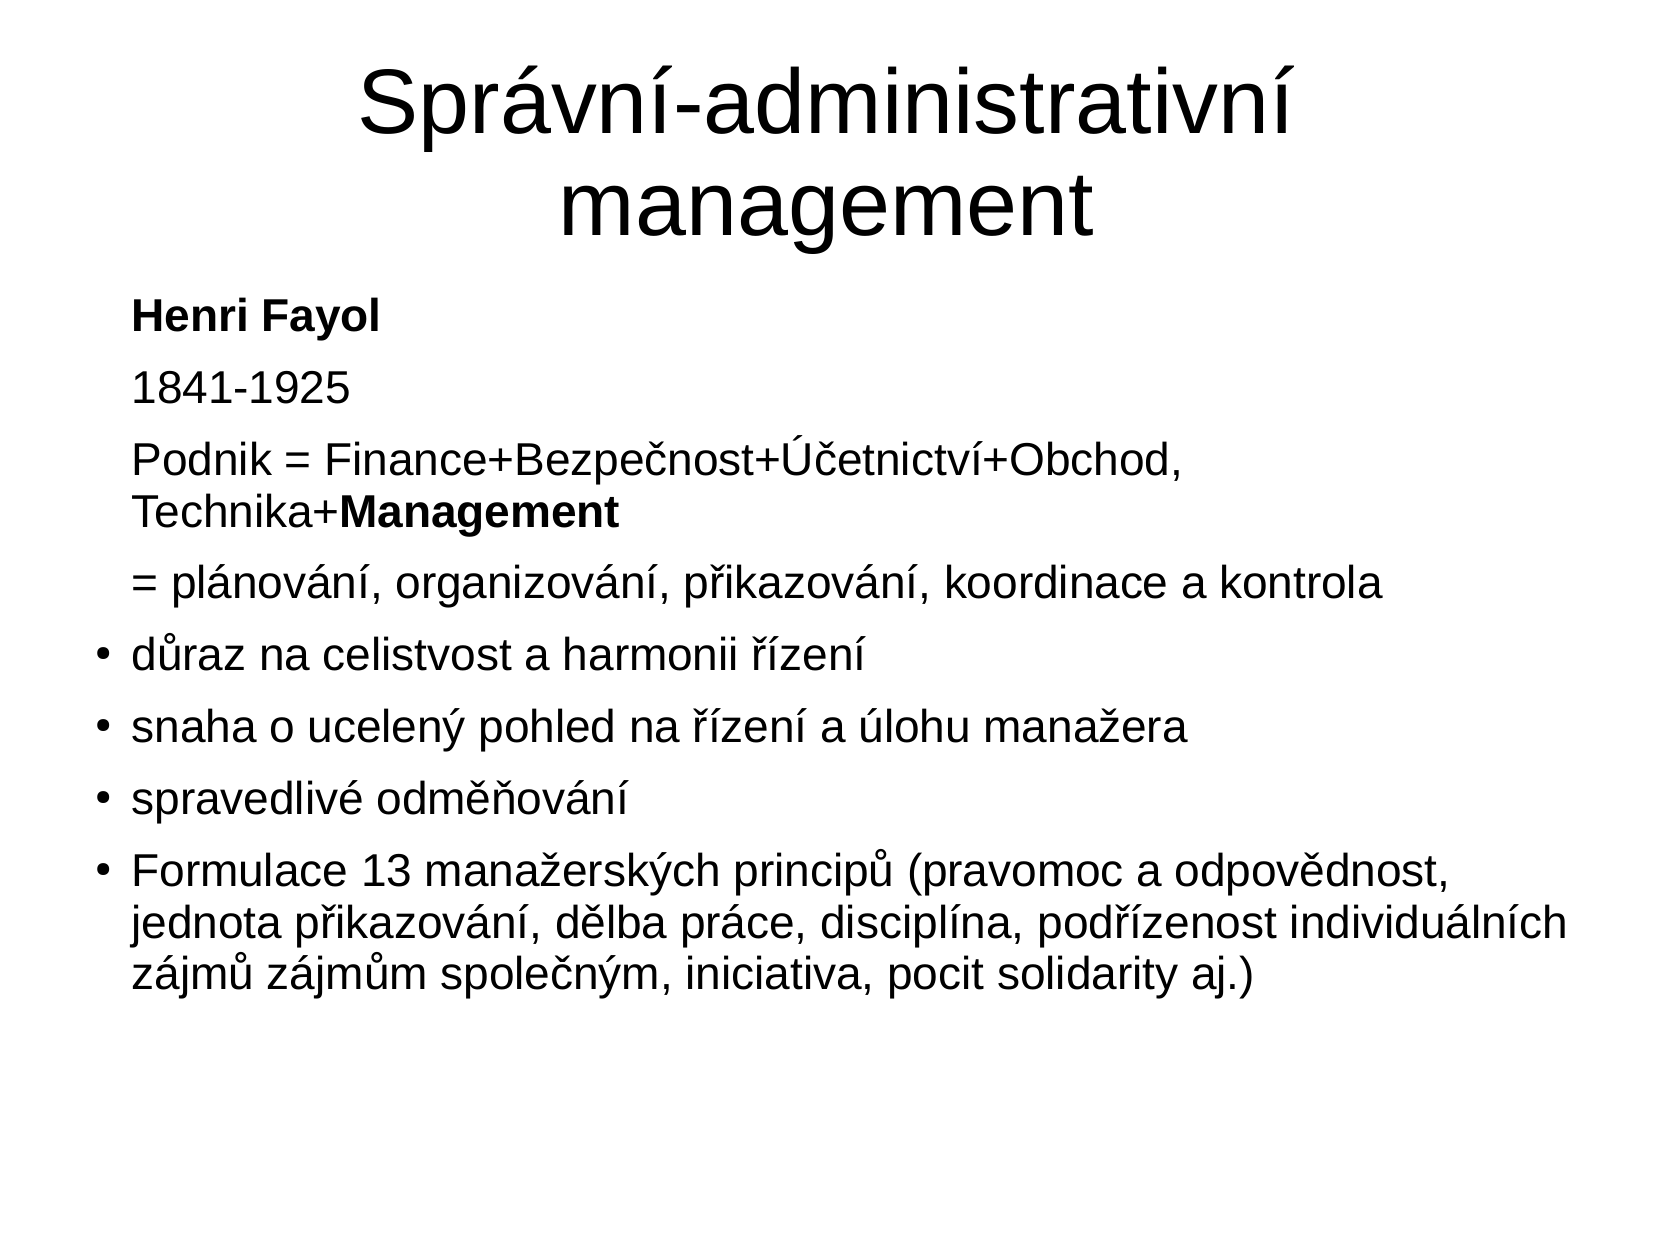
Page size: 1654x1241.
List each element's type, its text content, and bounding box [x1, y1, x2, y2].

list Henri Fayol 1841-1925 Podnik = Finance+Bezpečnost+Účetnictví+Obchod, Technika+Management = plánování, organizování, přikazování, koordinace a kontrola důraz na celistvost a harmonii řízení snaha o ucelený pohled na řízení a úlohu manažera spravedlivé odměňování Formulace 13 manažerských principů (pravomoc a odpovědnost, jednota přikazování, dělba práce, disciplína, podřízenost individuálních zájmů zájmům společným, iniciativa, pocit solidarity aj.) [82, 290, 1571, 1010]
title Správní-administrativní management [82, 49, 1571, 257]
